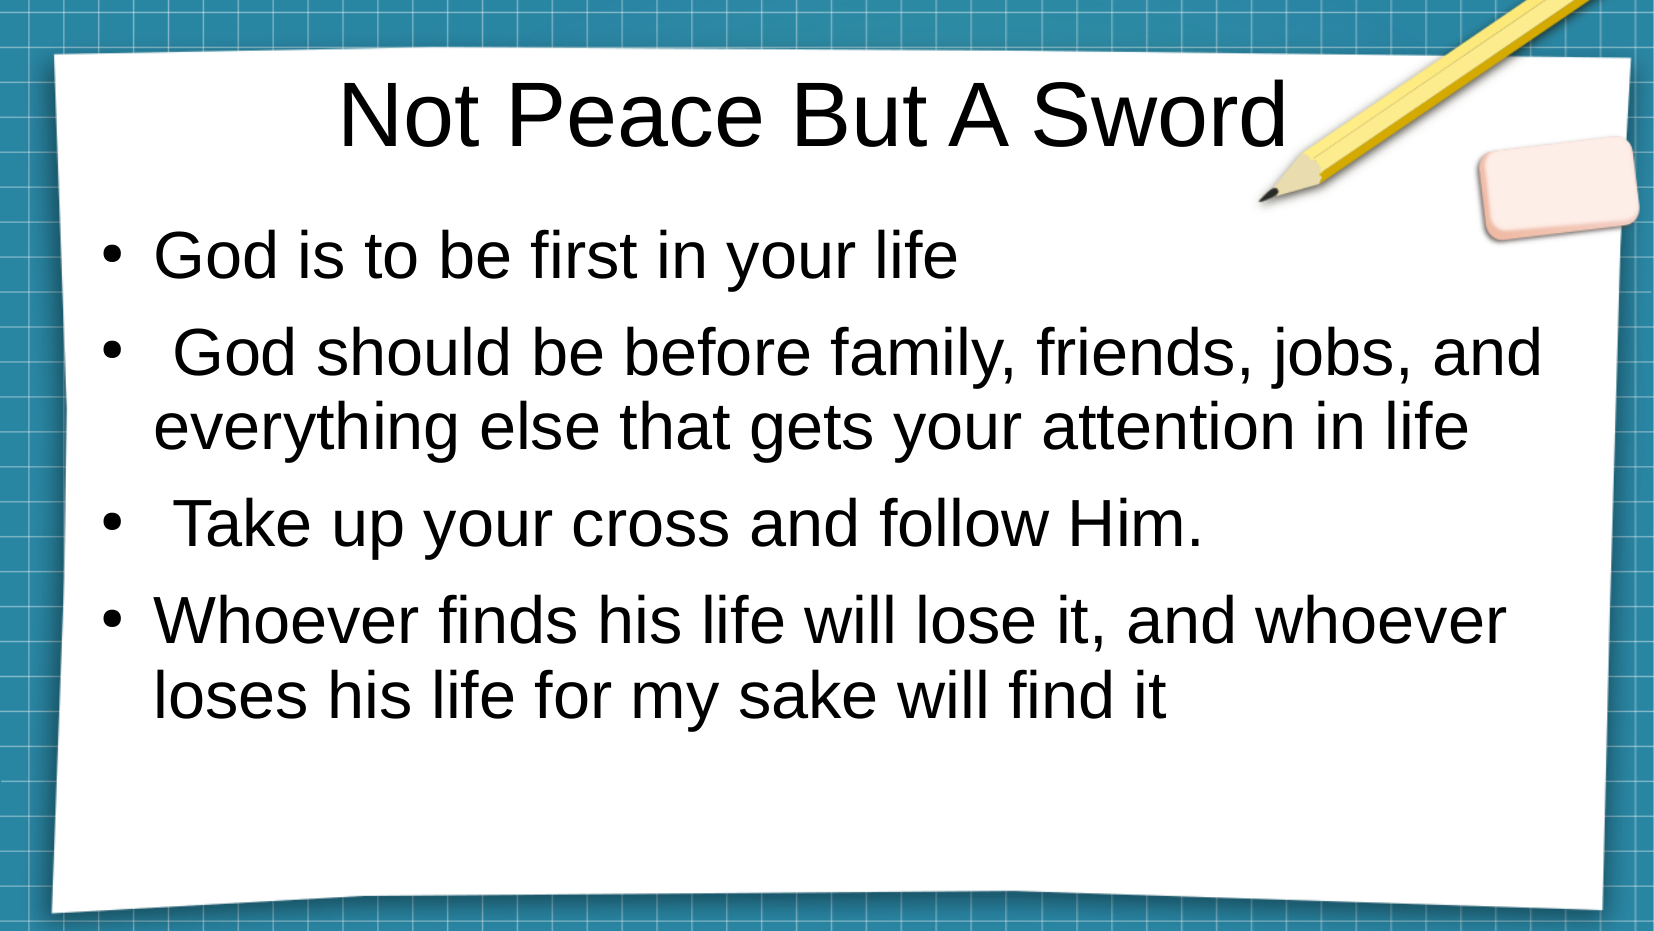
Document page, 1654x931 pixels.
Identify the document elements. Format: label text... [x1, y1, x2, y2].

title Not Peace But A Sword [82, 37, 1571, 193]
picture [0, 0, 1654, 931]
list God is to be first in your life God should be before family, friends, jobs, and everything else that gets your attention in life Take up your cross and follow Him. Whoever finds his life will lose it, and whoever loses his life for my sake will find it [82, 217, 1571, 863]
